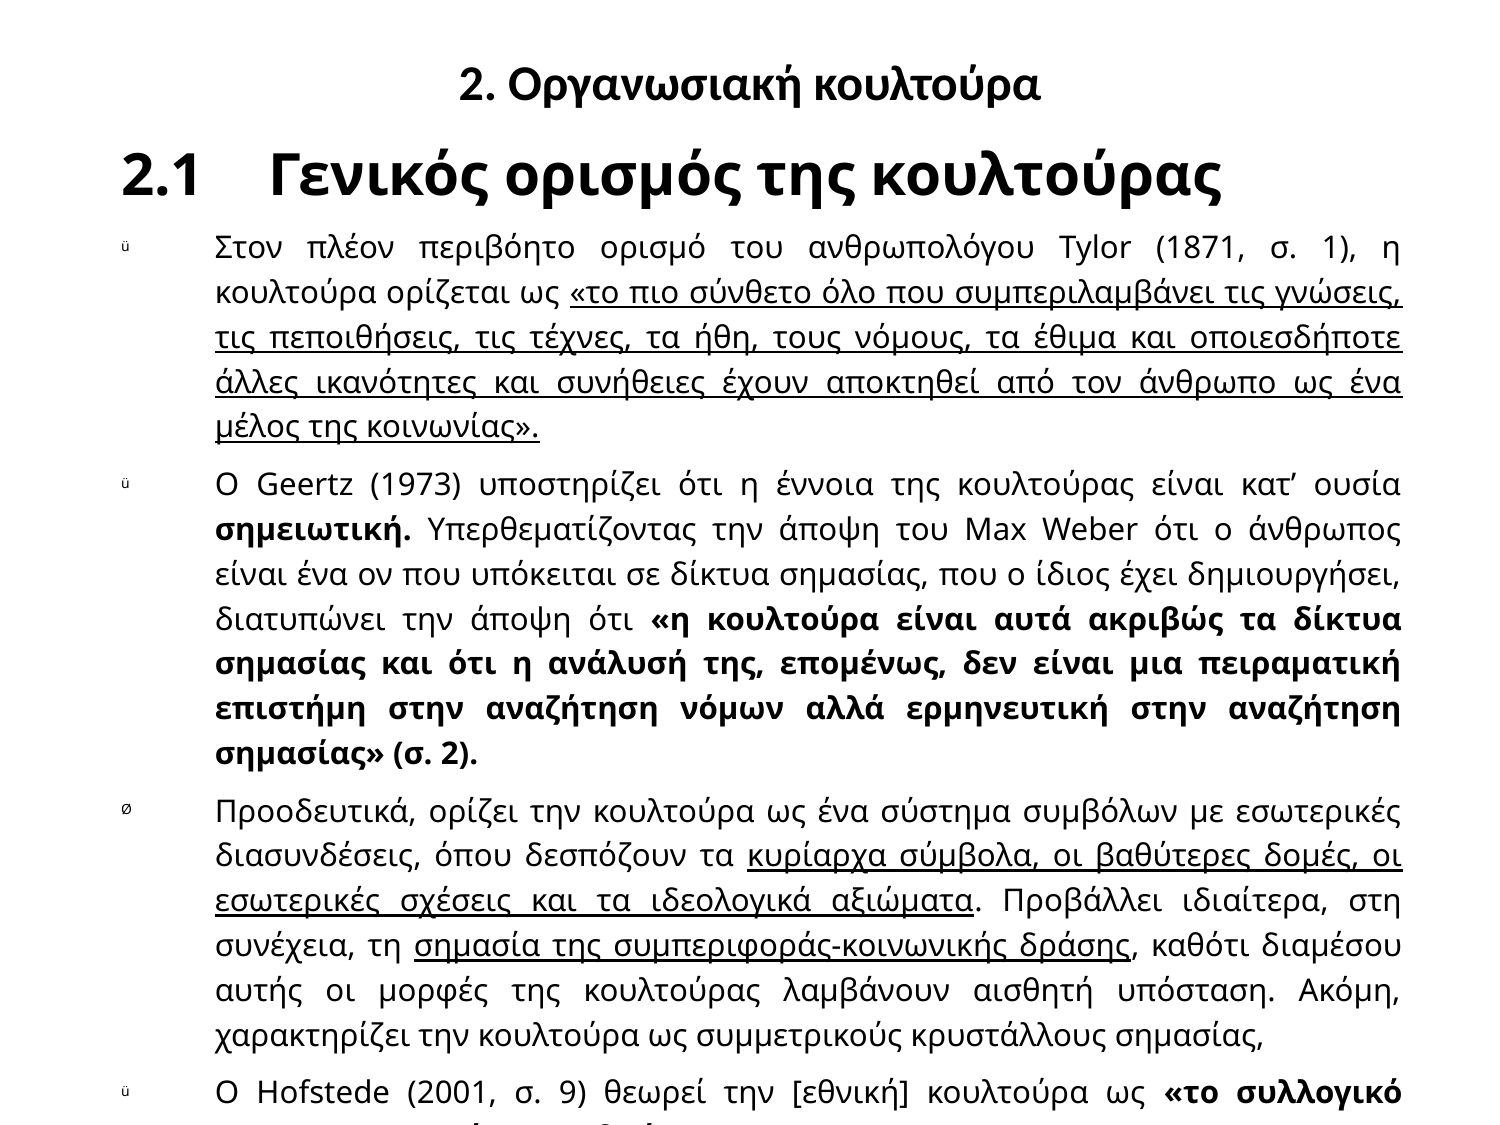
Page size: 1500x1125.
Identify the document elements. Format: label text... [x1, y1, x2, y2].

subtitle 2.1 Γενικός ορισμός της κουλτούρας Στον πλέον περιβόητο ορισμό του ανθρωπολόγου Tylor (1871, σ. 1), η κουλτούρα ορίζεται ως «το πιο σύνθετο όλο που συμπεριλαμβάνει τις γνώσεις, τις πεποιθήσεις, τις τέχνες, τα ήθη, τους νόμους, τα έθιμα και οποιεσδήποτε άλλες ικανότητες και συνήθειες έχουν αποκτηθεί από τον άνθρωπο ως ένα μέλος της κοινωνίας». Ο Geertz (1973) υποστηρίζει ότι η έννοια της κουλτούρας είναι κατ’ ουσία σημειωτική. Υπερθεματίζοντας την άποψη του Max Weber ότι ο άνθρωπος είναι ένα ον που υπόκειται σε δίκτυα σημασίας, που ο ίδιος έχει δημιουργήσει, διατυπώνει την άποψη ότι «η κουλτούρα είναι αυτά ακριβώς τα δίκτυα σημασίας και ότι η ανάλυσή της, επομένως, δεν είναι μια πειραματική επιστήμη στην αναζήτηση νόμων αλλά ερμηνευτική στην αναζήτηση σημασίας» (σ. 2). Προοδευτικά, ορίζει την κουλτούρα ως ένα σύστημα συμβόλων με εσωτερικές διασυνδέσεις, όπου δεσπόζουν τα κυρίαρχα σύμβολα, οι βαθύτερες δομές, οι εσωτερικές σχέσεις και τα ιδεολογικά αξιώματα. Προβάλλει ιδιαίτερα, στη συνέχεια, τη σημασία της συμπεριφοράς-κοινωνικής δράσης, καθότι διαμέσου αυτής οι μορφές της κουλτούρας λαμβάνουν αισθητή υπόσταση. Ακόμη, χαρακτηρίζει την κουλτούρα ως συμμετρικούς κρυστάλλους σημασίας, O Hofstede (2001, σ. 9) θεωρεί την [εθνική] κουλτούρα ως «το συλλογικό προγραμματισμό του ανθρώπινου νου». [106, 129, 1418, 1063]
title 2. Οργανωσιακή κουλτούρα [112, 42, 1388, 129]
